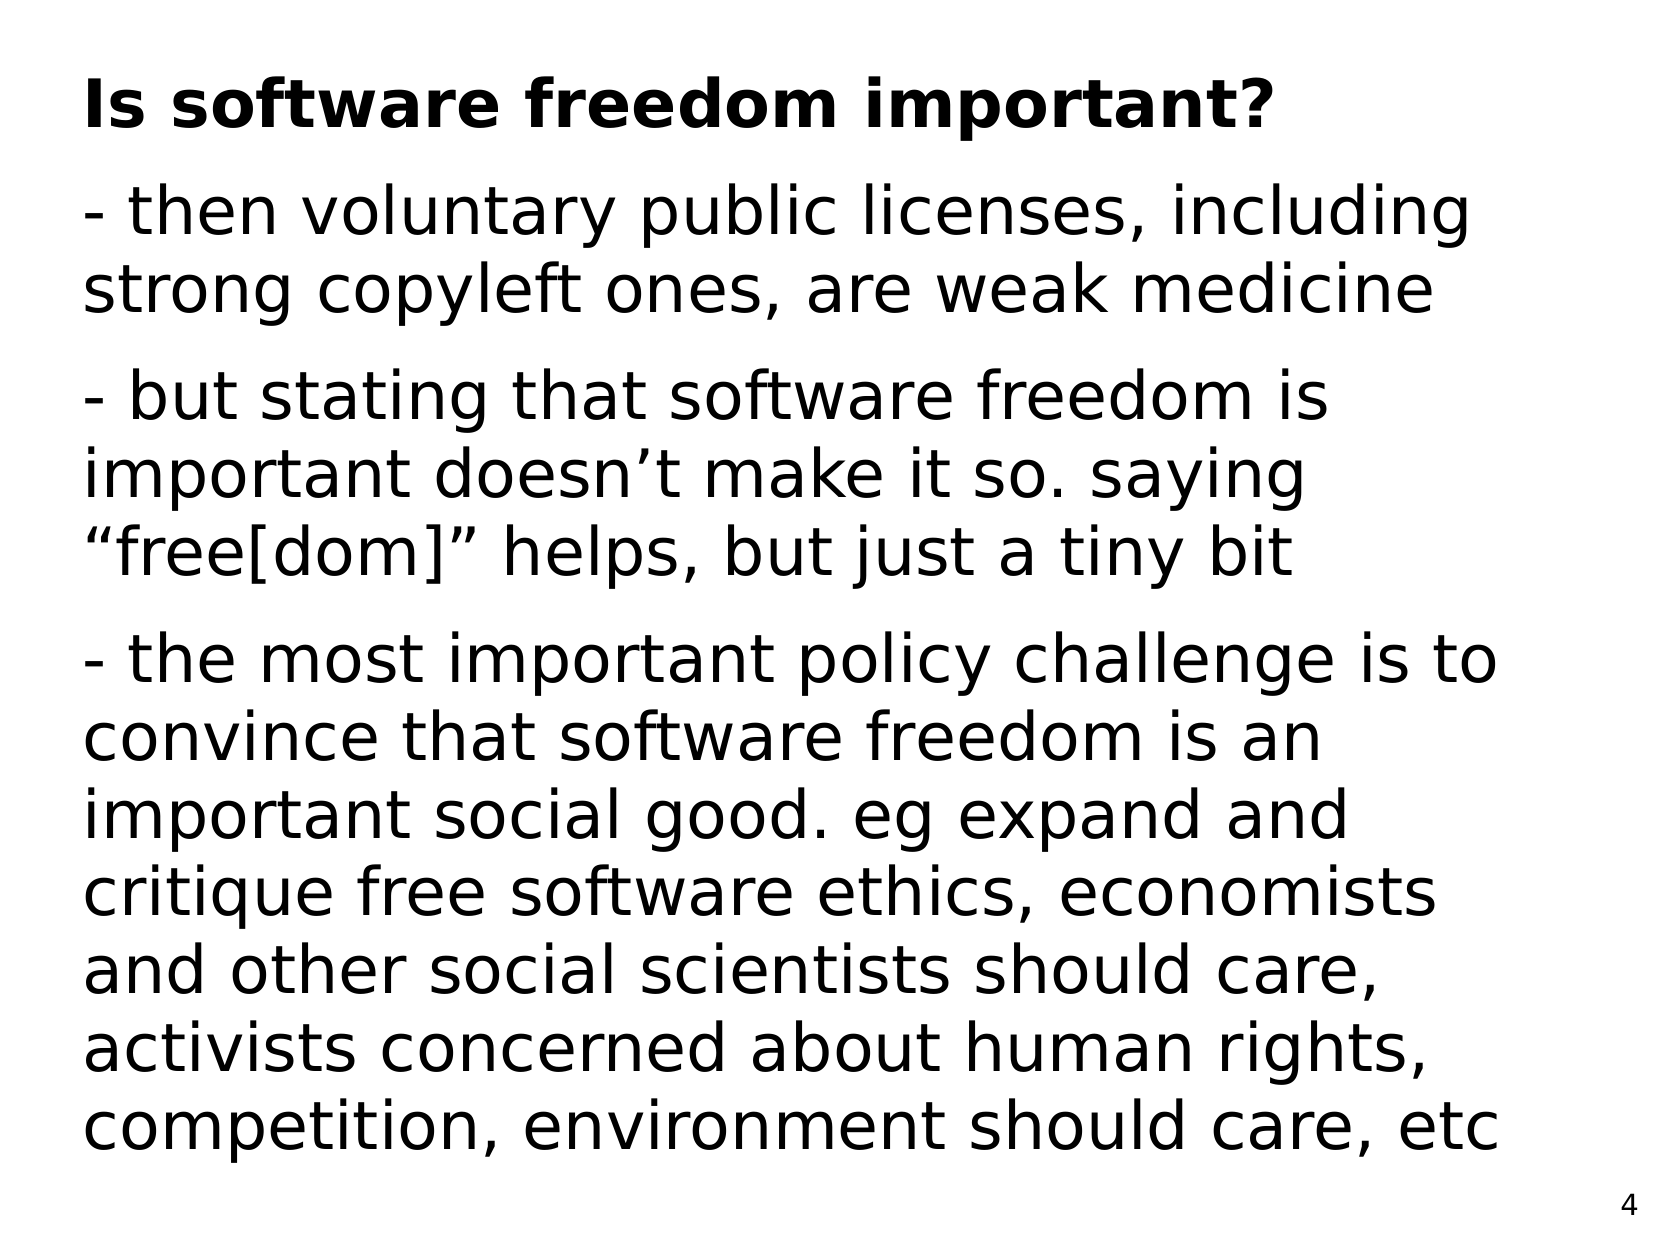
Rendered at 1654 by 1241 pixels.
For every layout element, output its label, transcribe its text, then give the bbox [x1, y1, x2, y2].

list Is software freedom important? - then voluntary public licenses, including strong copyleft ones, are weak medicine - but stating that software freedom is important doesn’t make it so. saying “free[dom]” helps, but just a tiny bit - the most important policy challenge is to convince that software freedom is an important social good. eg expand and critique free software ethics, economists and other social scientists should care, activists concerned about human rights, competition, environment should care, etc [82, 65, 1571, 1241]
